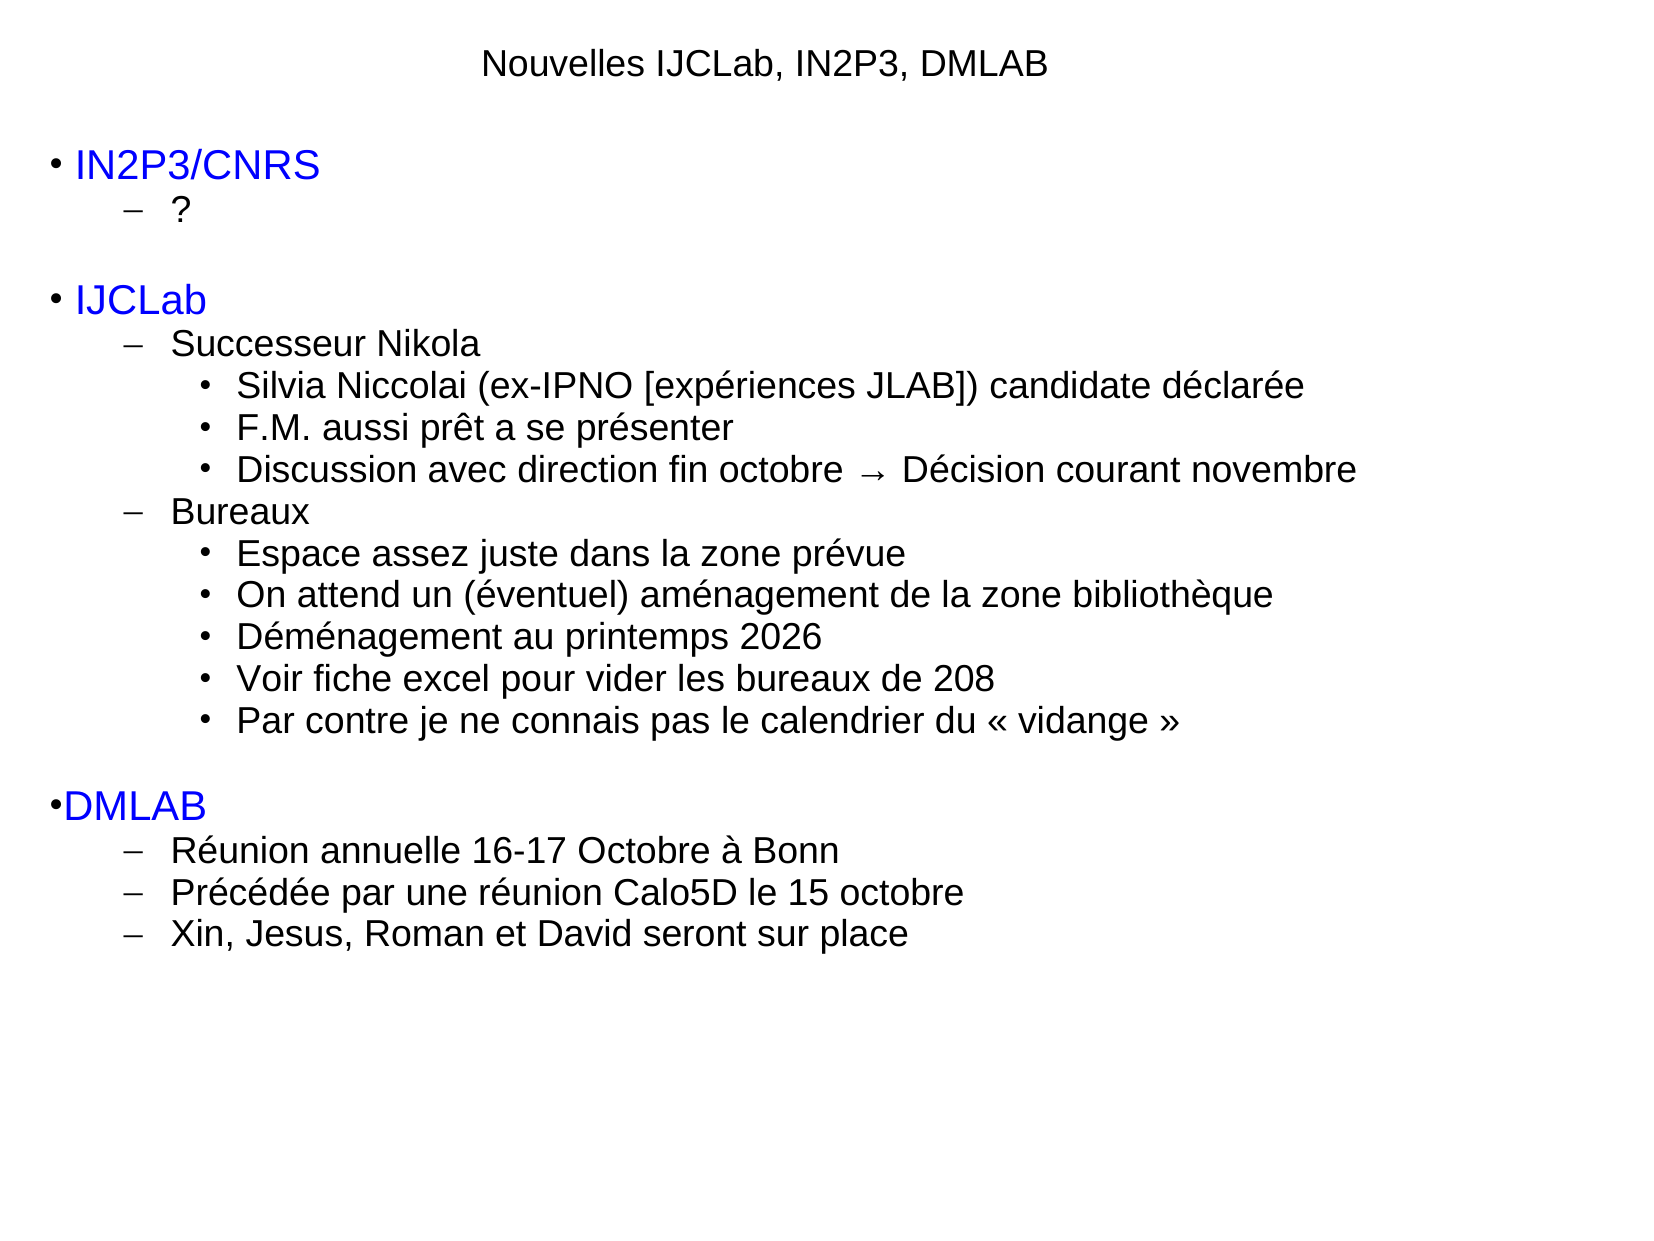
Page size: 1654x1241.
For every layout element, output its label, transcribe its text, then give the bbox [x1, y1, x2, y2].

text_box IN2P3/CNRS ? IJCLab Successeur Nikola Silvia Niccolai (ex-IPNO [expériences JLAB]) candidate déclarée F.M. aussi prêt a se présenter Discussion avec direction fin octobre → Décision courant novembre Bureaux Espace assez juste dans la zone prévue On attend un (éventuel) aménagement de la zone bibliothèque Déménagement au printemps 2026 Voir fiche excel pour vider les bureaux de 208 Par contre je ne connais pas le calendrier du « vidange » DMLAB Réunion annuelle 16-17 Octobre à Bonn Précédée par une réunion Calo5D le 15 octobre Xin, Jesus, Roman et David seront sur place [34, 134, 1606, 885]
text_box Nouvelles IJCLab, IN2P3, DMLAB [466, 35, 982, 92]
